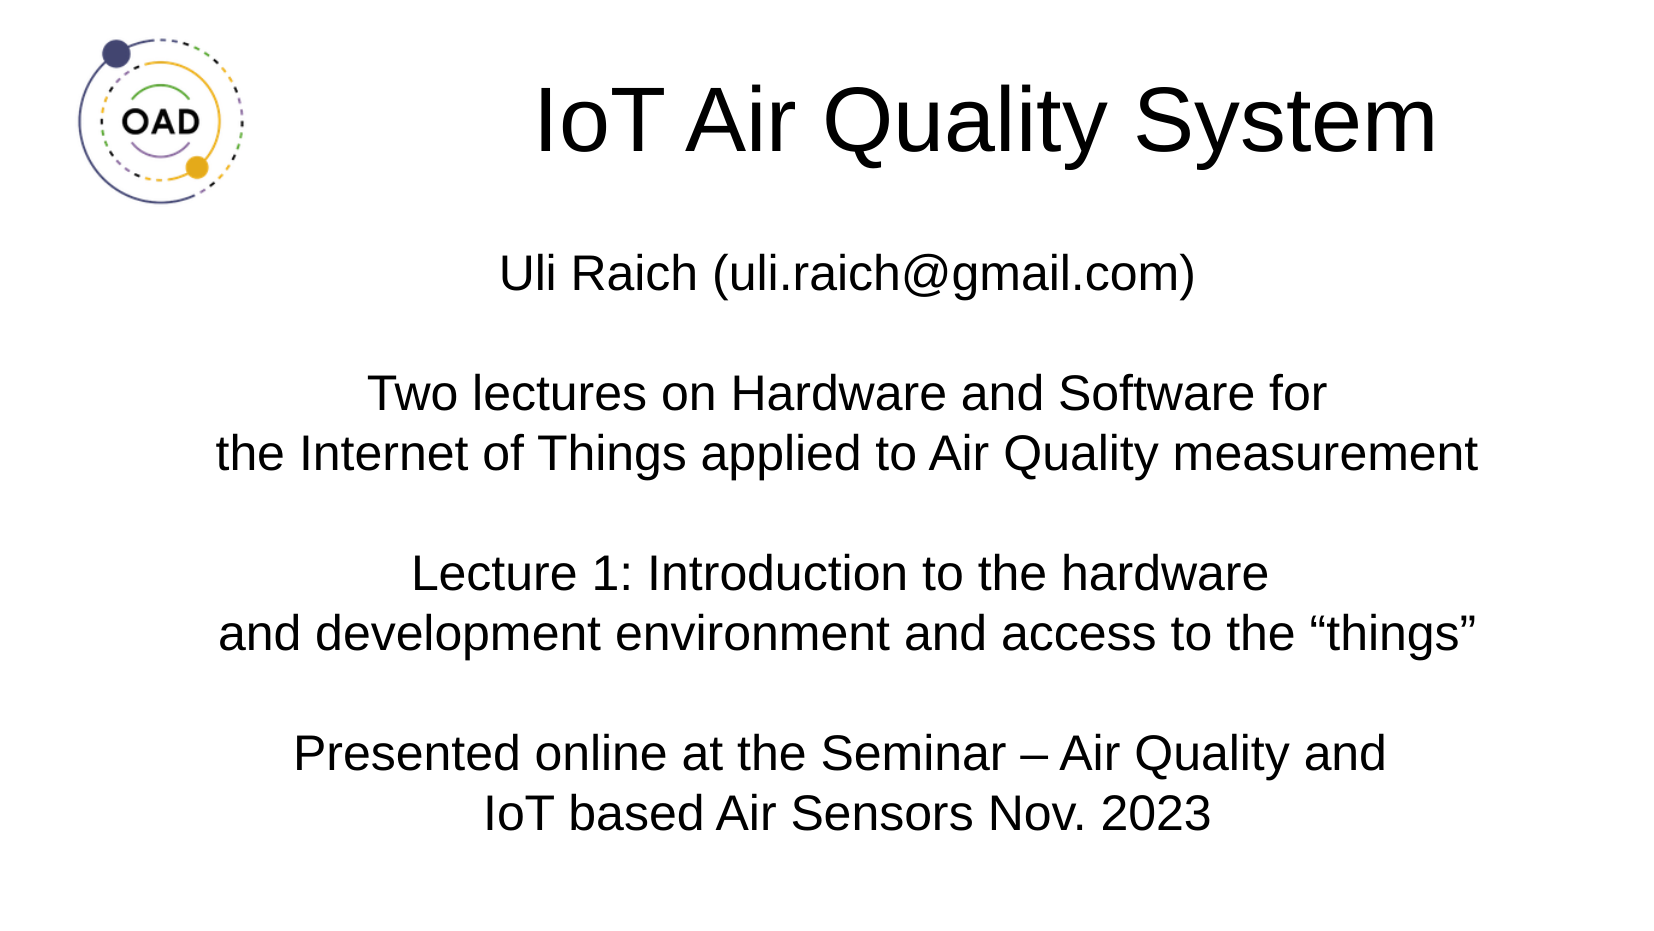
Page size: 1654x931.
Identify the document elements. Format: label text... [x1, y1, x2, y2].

picture [37, 24, 279, 225]
subtitle Uli Raich (uli.raich@gmail.com) Two lectures on Hardware and Software for the Internet of Things applied to Air Quality measurement Lecture 1: Introduction to the hardware and development environment and access to the “things” Presented online at the Seminar – Air Quality and IoT based Air Sensors Nov. 2023 [82, 217, 1613, 863]
title IoT Air Quality System [403, 37, 1571, 193]
